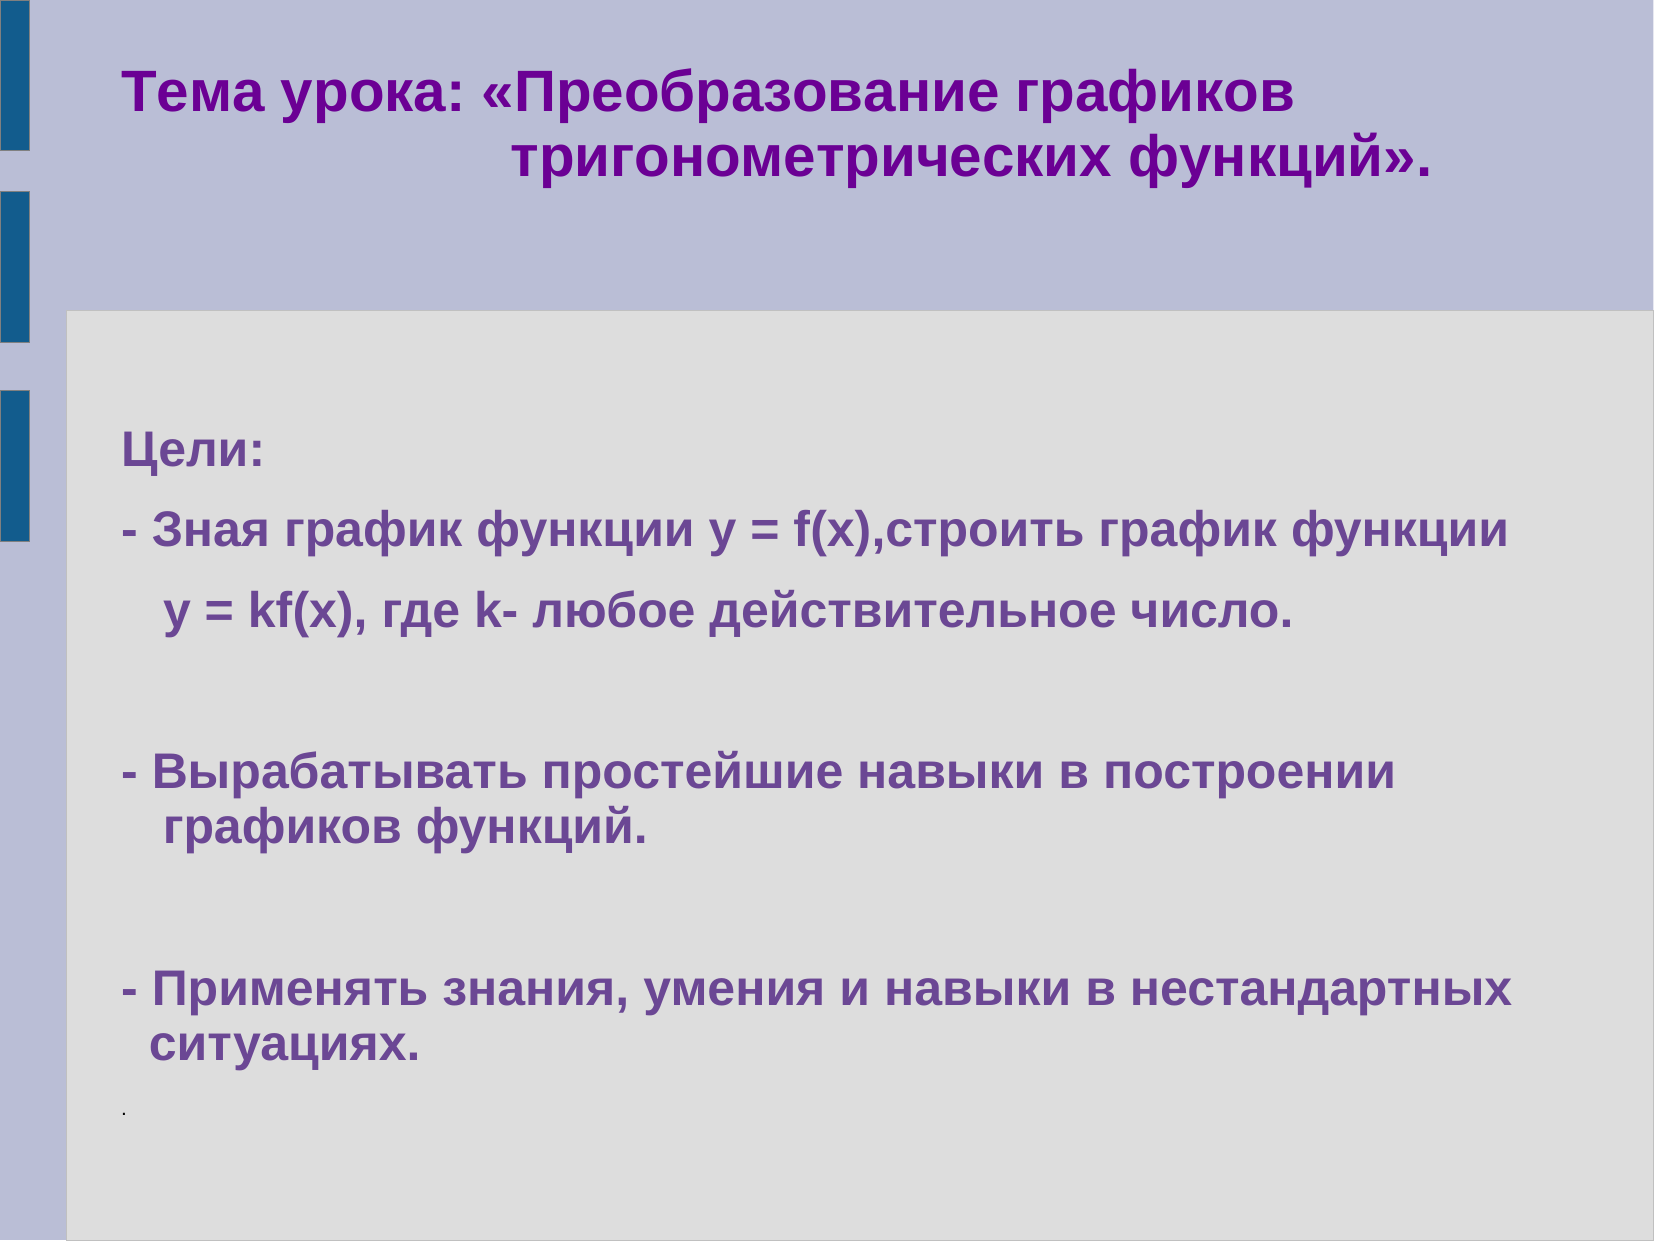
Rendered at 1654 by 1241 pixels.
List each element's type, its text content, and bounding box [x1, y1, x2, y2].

text_box Цели: - Зная график функции у = f(х),строить график функции у = kf(х), где k- любое действительное число. - Вырабатывать простейшие навыки в построении графиков функций. - Применять знания, умения и навыки в нестандартных ситуациях. . [106, 413, 1637, 1186]
title Тема урока: «Преобразование графиков тригонометрических функций». [121, 11, 1619, 237]
